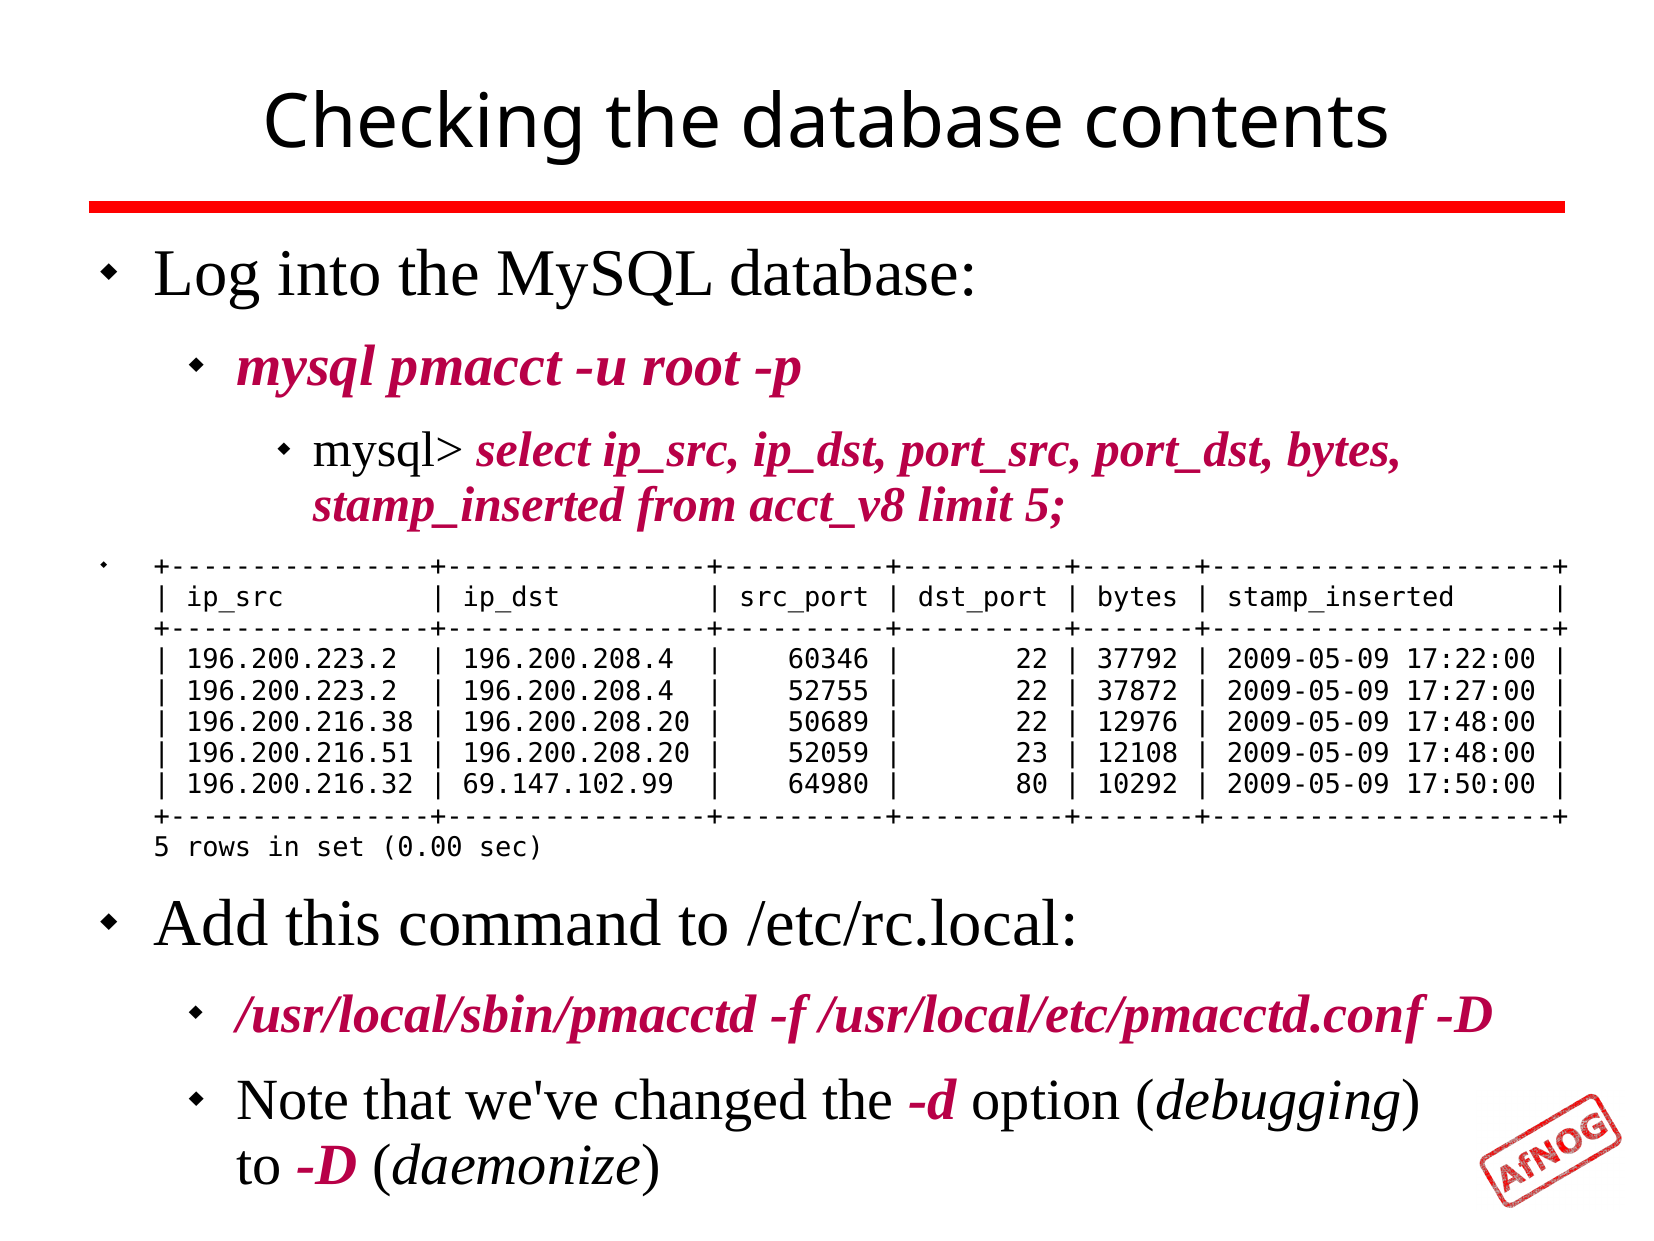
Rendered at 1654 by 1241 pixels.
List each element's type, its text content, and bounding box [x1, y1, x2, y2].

picture [1476, 1090, 1625, 1211]
list Log into the MySQL database: mysql pmacct -u root -p mysql> select ip_src, ip_dst, port_src, port_dst, bytes, stamp_inserted from acct_v8 limit 5; +----------------+----------------+----------+----------+-------+---------------------+ | ip_src | ip_dst | src_port | dst_port | bytes | stamp_inserted | +----------------+----------------+----------+----------+-------+---------------------+ | 196.200.223.2 | 196.200.208.4 | 60346 | 22 | 37792 | 2009-05-09 17:22:00 | | 196.200.223.2 | 196.200.208.4 | 52755 | 22 | 37872 | 2009-05-09 17:27:00 | | 196.200.216.38 | 196.200.208.20 | 50689 | 22 | 12976 | 2009-05-09 17:48:00 | | 196.200.216.51 | 196.200.208.20 | 52059 | 23 | 12108 | 2009-05-09 17:48:00 | | 196.200.216.32 | 69.147.102.99 | 64980 | 80 | 10292 | 2009-05-09 17:50:00 | +----------------+----------------+----------+----------+-------+---------------------+ 5 rows in set (0.00 sec) Add this command to /etc/rc.local: /usr/local/sbin/pmacctd -f /usr/local/etc/pmacctd.conf -D Note that we've changed the -d option (debugging) to -D (daemonize) [82, 236, 1571, 1197]
title Checking the database contents [82, 29, 1571, 207]
